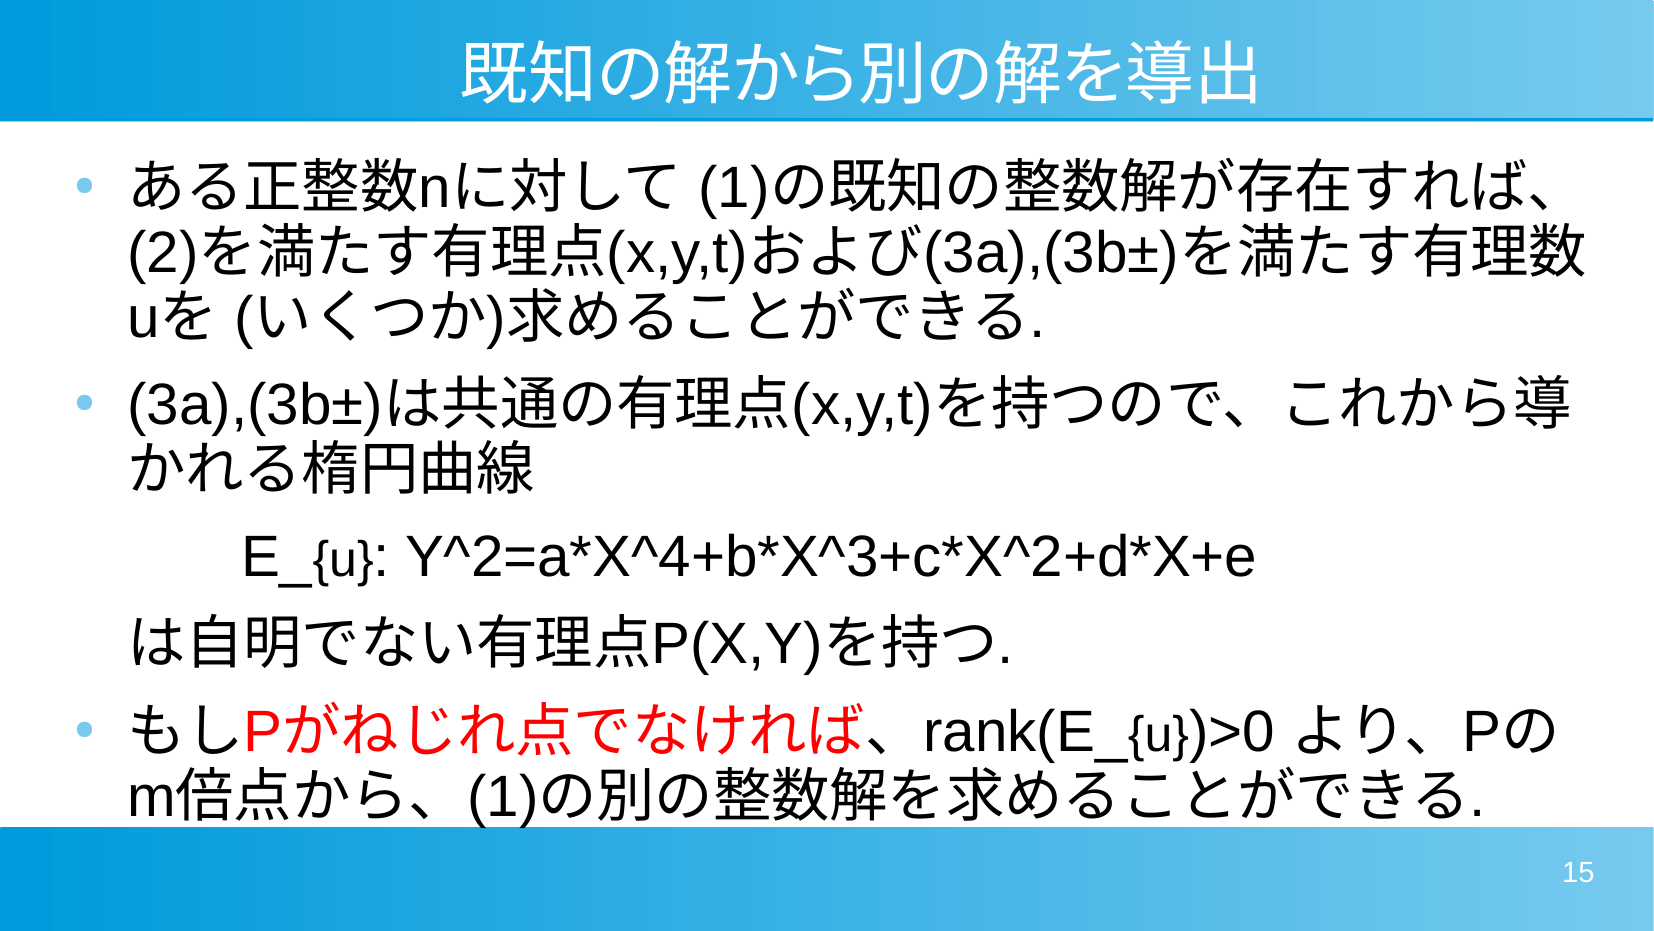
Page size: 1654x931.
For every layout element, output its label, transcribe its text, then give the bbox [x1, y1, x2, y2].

title 既知の解から別の解を導出 [59, 29, 1595, 108]
list ある正整数nに対して (1)の既知の整数解が存在すれば、(2)を満たす有理点(x,y,t)および(3a),(3b±)を満たす有理数uを (いくつか)求めることができる. (3a),(3b±)は共通の有理点(x,y,t)を持つので、これから導かれる楕円曲線 E_{u}: Y^2=a*X^4+b*X^3+c*X^2+d*X+e は自明でない有理点P(X,Y)を持つ. もしPがねじれ点でなければ、rank(E_{u})>0 より、Pのm倍点から、(1)の別の整数解を求めることができる. [56, 118, 1592, 811]
